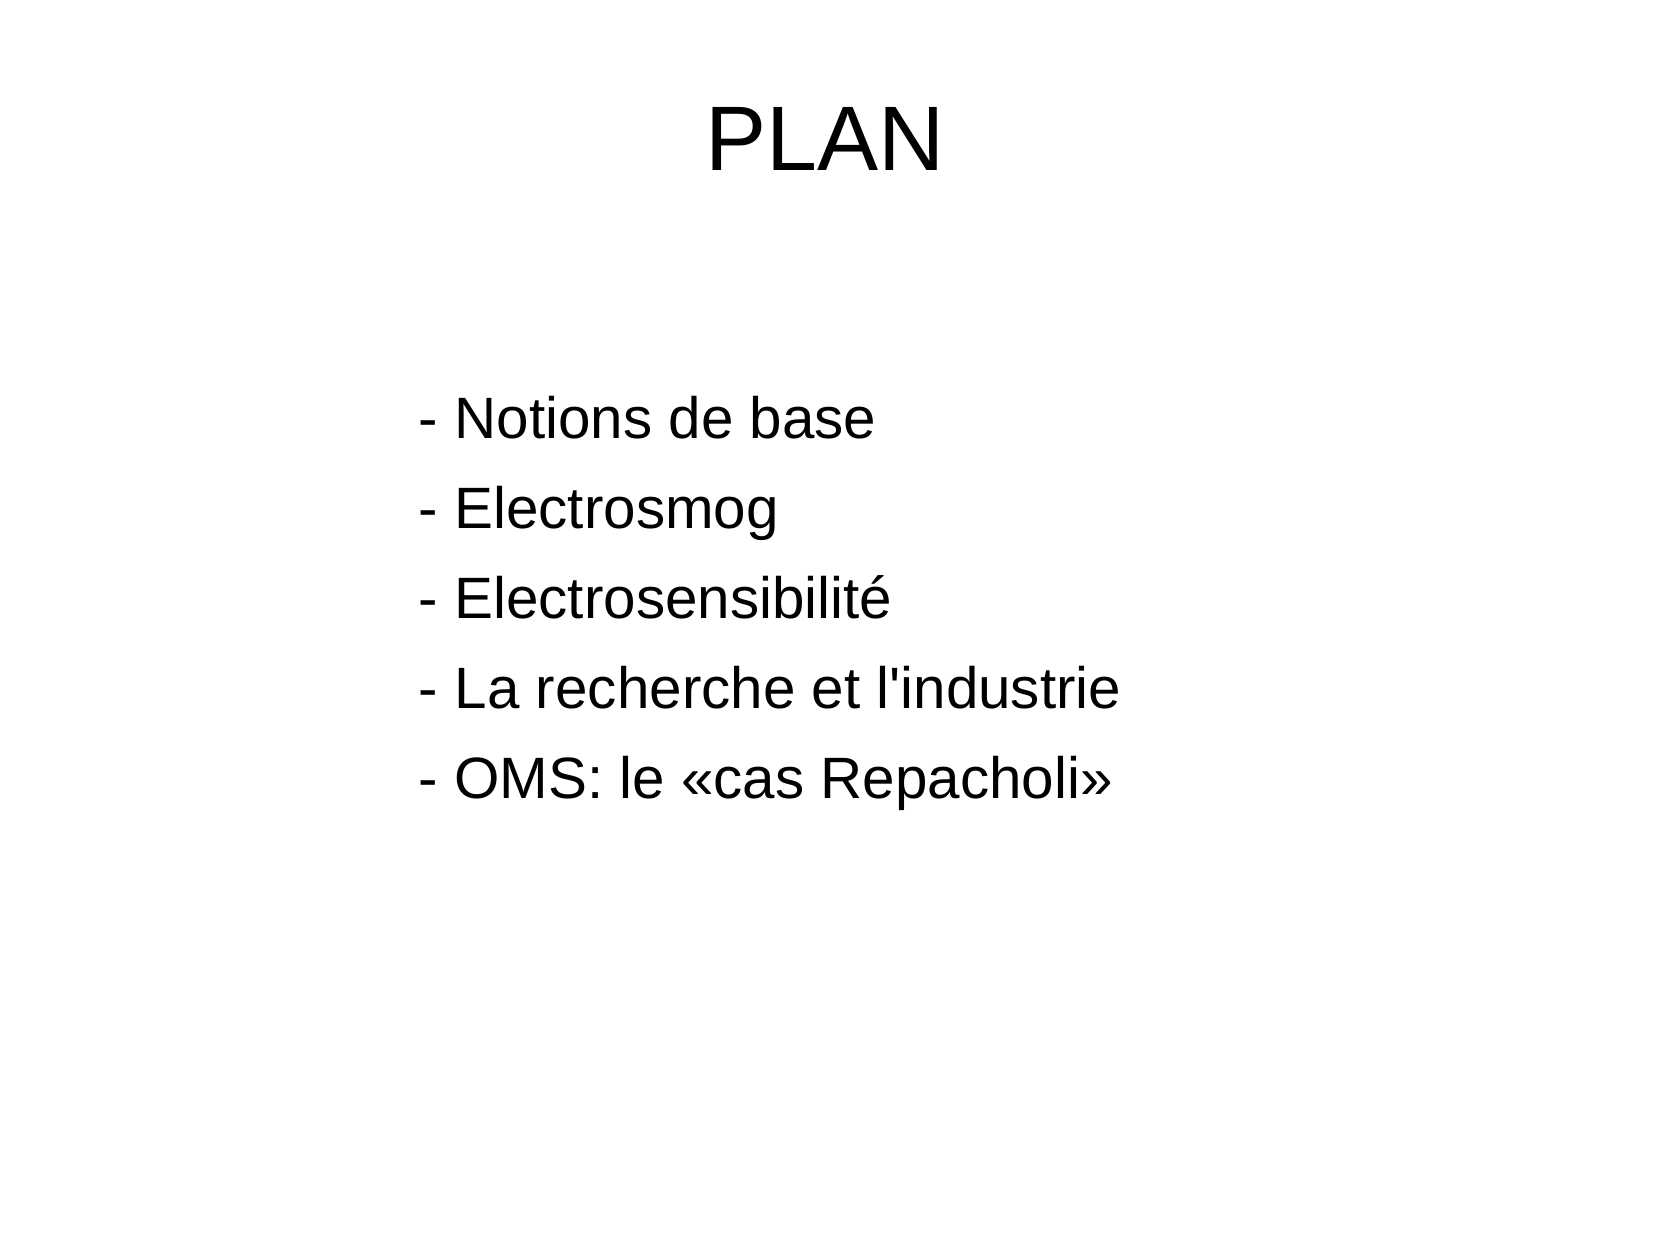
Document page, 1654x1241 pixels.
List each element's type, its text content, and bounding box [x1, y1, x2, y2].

title PLAN [82, 49, 1569, 256]
list - Notions de base - Electrosmog - Electrosensibilité - La recherche et l'industrie - OMS: le «cas Repacholi» [418, 390, 1430, 987]
